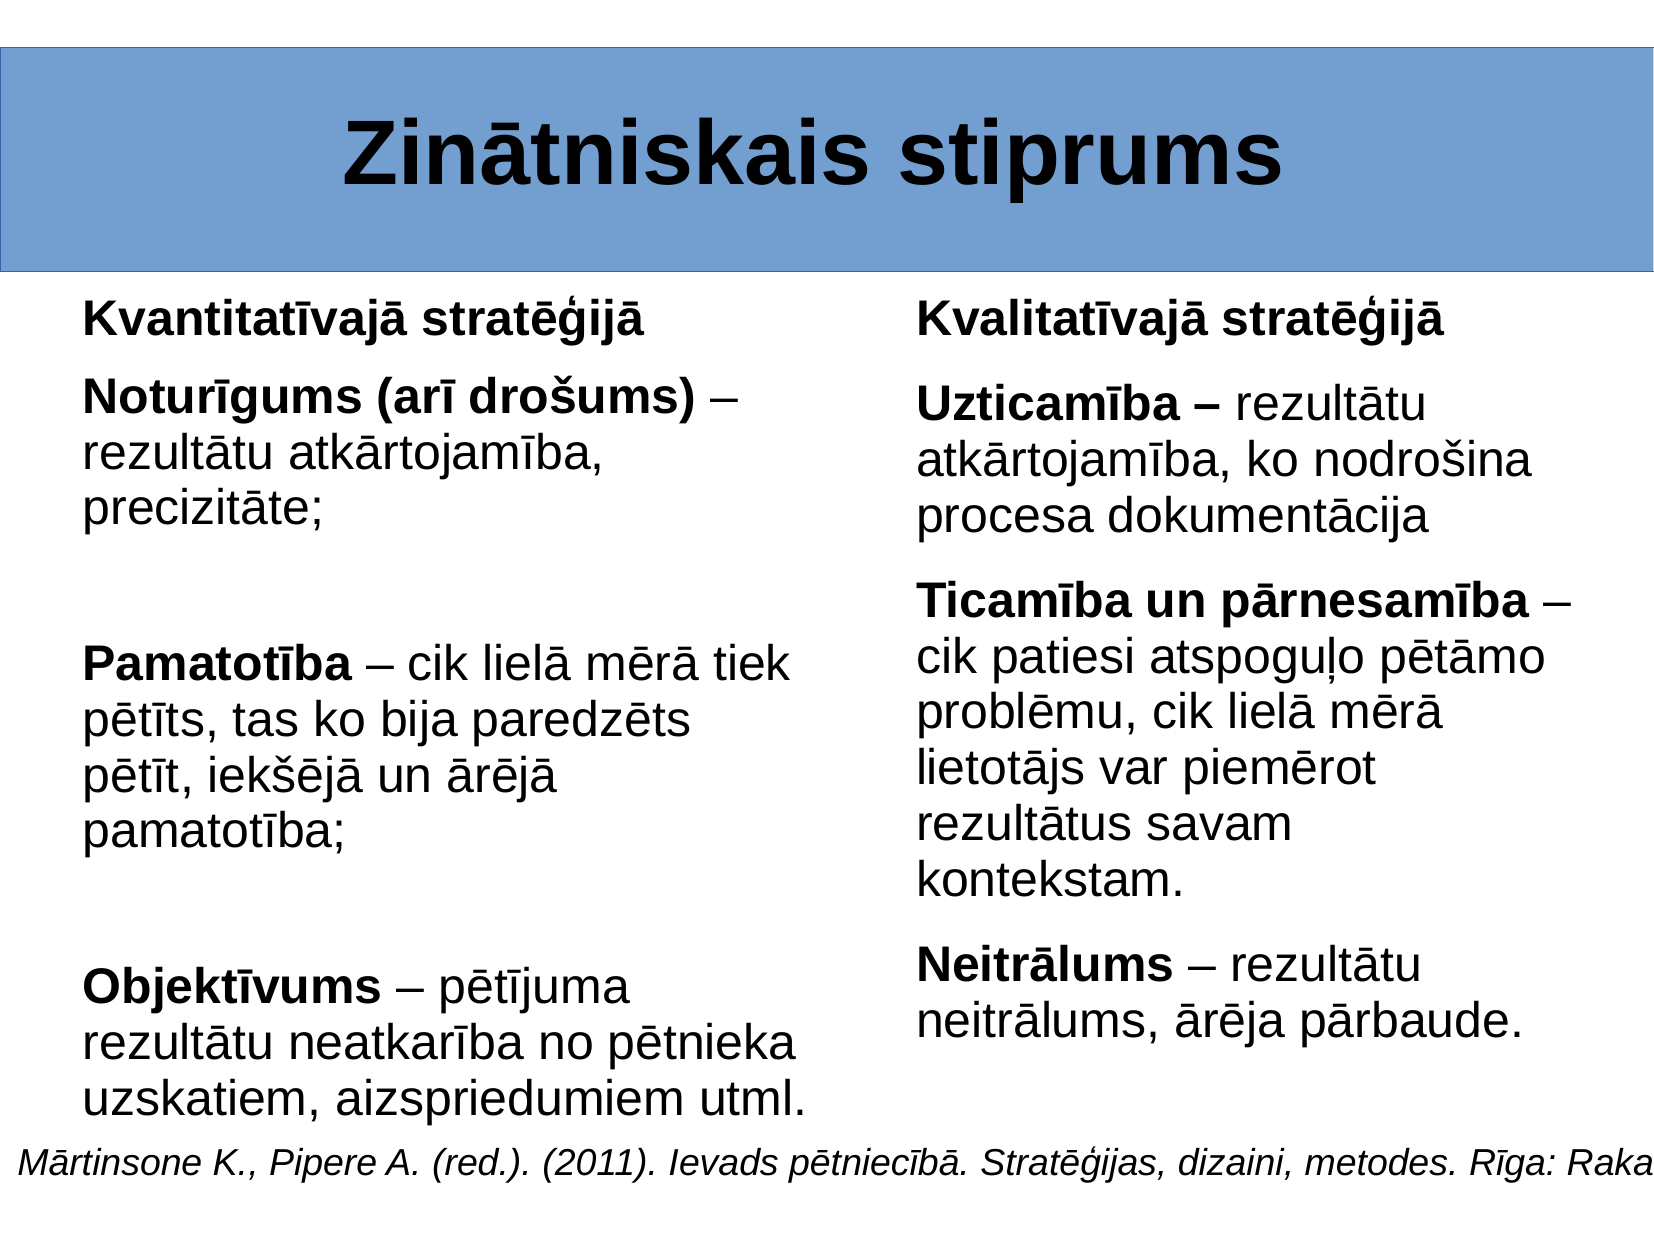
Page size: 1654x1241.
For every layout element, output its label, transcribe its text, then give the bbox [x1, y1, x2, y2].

title Zinātniskais stiprums [82, 49, 1571, 257]
list Kvantitatīvajā stratēģijā Noturīgums (arī drošums) – rezultātu atkārtojamība, precizitāte; Pamatotība – cik lielā mērā tiek pētīts, tas ko bija paredzēts pētīt, iekšējā un ārējā pamatotība; Objektīvums – pētījuma rezultātu neatkarība no pētnieka uzskatiem, aizspriedumiem utml. [82, 290, 809, 1133]
text_box [0, 47, 1654, 272]
list Kvalitatīvajā stratēģijā Uzticamība – rezultātu atkārtojamība, ko nodrošina procesa dokumentācija Ticamība un pārnesamība – cik patiesi atspoguļo pētāmo problēmu, cik lielā mērā lietotājs var piemērot rezultātus savam kontekstam. Neitrālums – rezultātu neitrālums, ārēja pārbaude. [845, 290, 1572, 1111]
text_box Mārtinsone K., Pipere A. (red.). (2011). Ievads pētniecībā. Stratēģijas, dizaini, metodes. Rīga: Raka [2, 1133, 1654, 1191]
